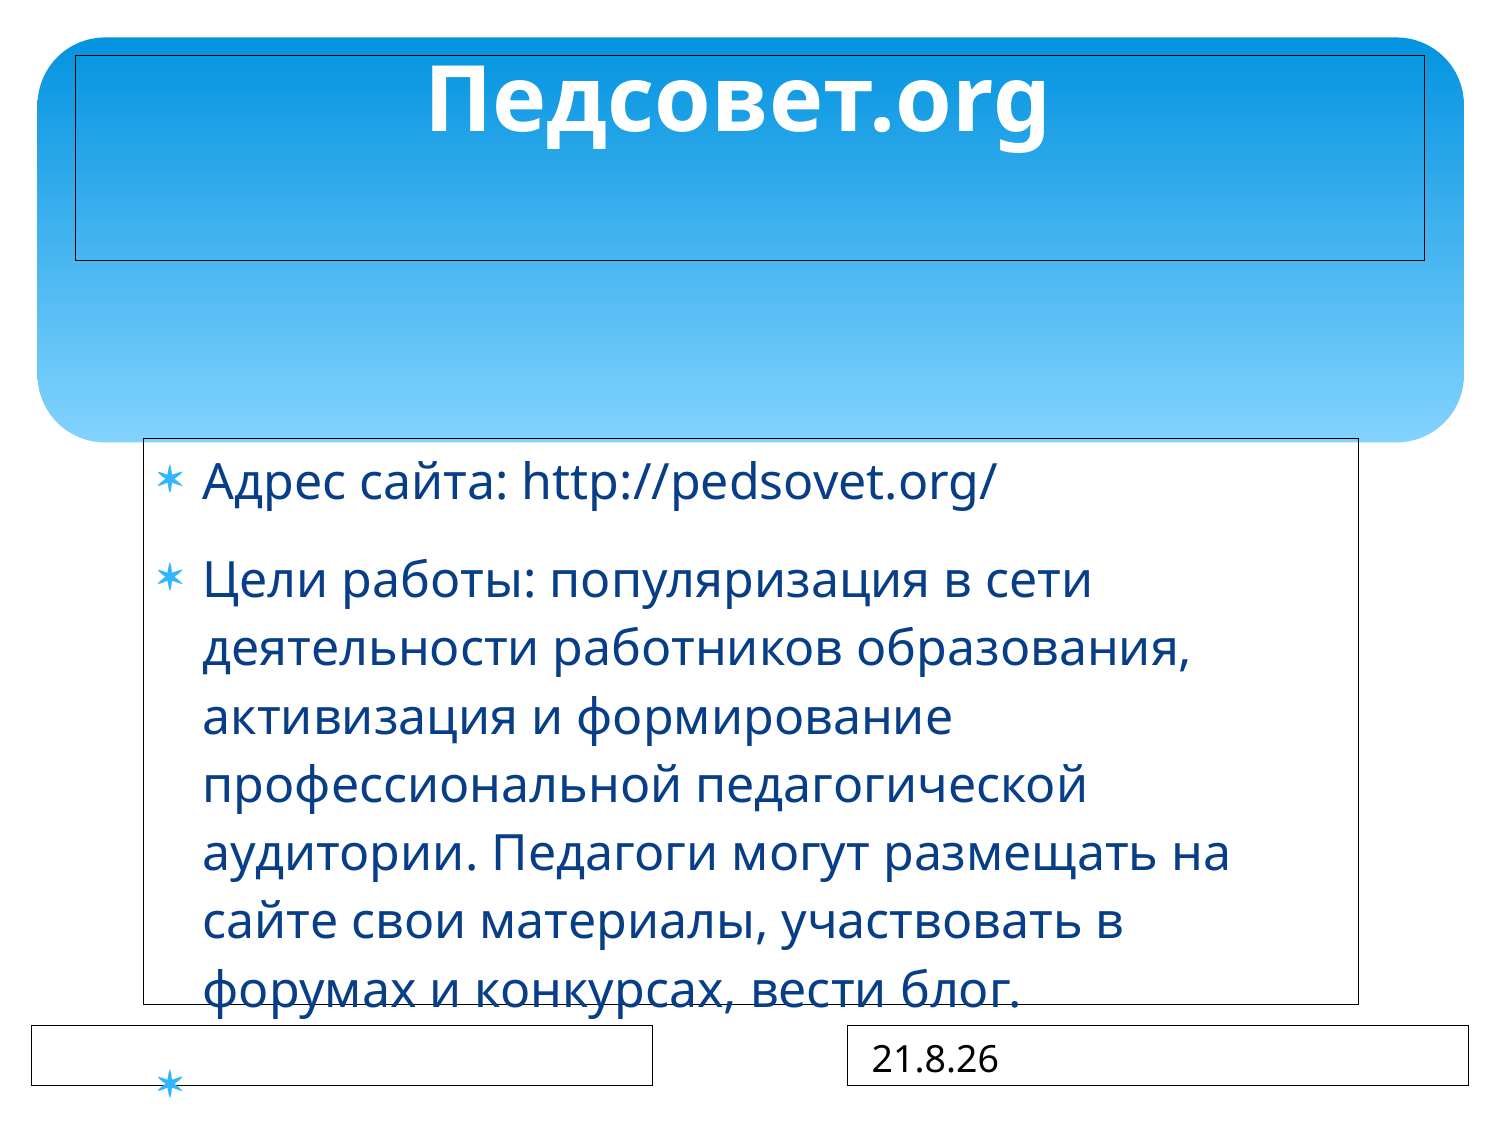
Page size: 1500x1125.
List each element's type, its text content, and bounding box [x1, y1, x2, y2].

title Педсовет.org [75, 55, 1425, 261]
list Адрес сайта: http://pedsovet.org/ Цели работы: популяризация в сети деятельности работников образования, активизация и формирование профессиональной педагогической аудитории. Педагоги могут размещать на сайте свои материалы, участвовать в форумах и конкурсах, вести блог. [143, 438, 1359, 1005]
